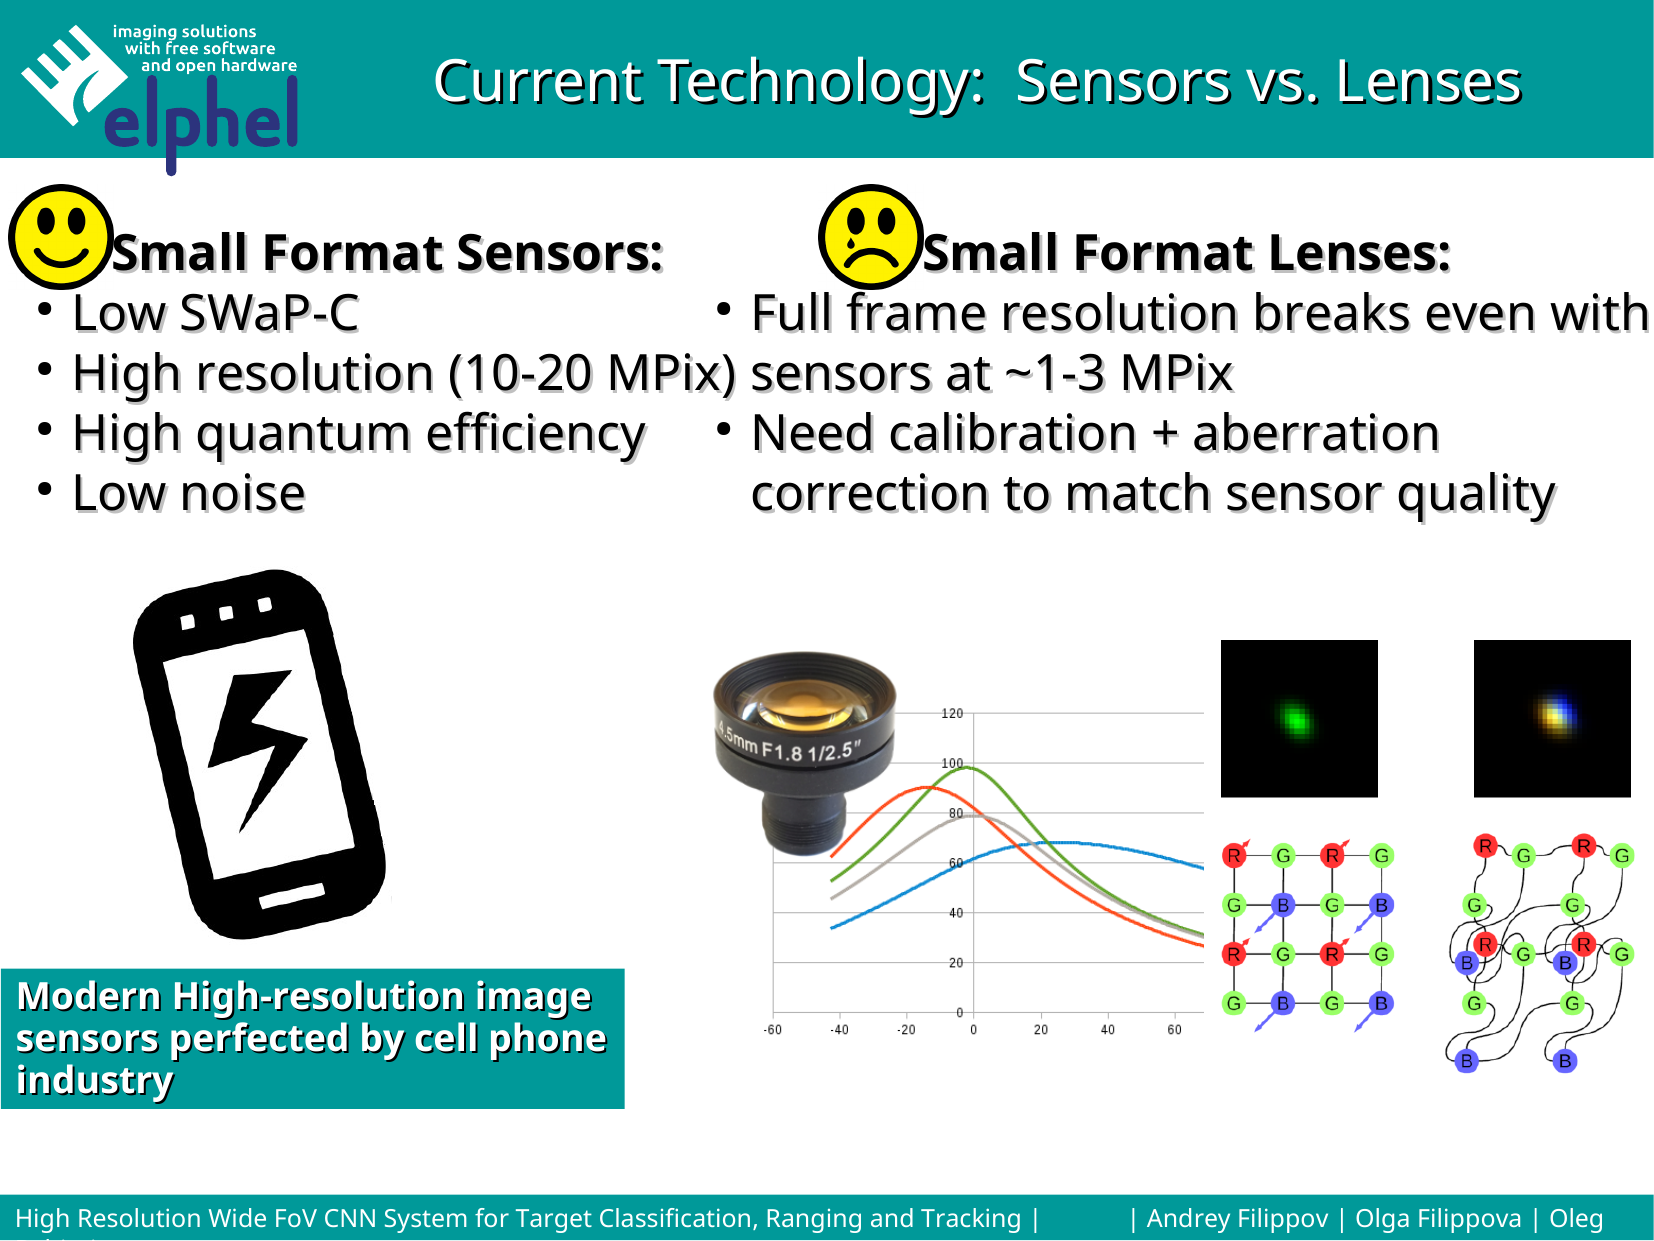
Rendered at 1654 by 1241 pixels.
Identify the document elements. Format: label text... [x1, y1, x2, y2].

title Current Technology: Sensors vs. Lenses [314, 0, 1643, 158]
picture [8, 184, 114, 290]
text_box Modern High-resolution image sensors perfected by cell phone industry [0, 968, 625, 1109]
picture [708, 632, 1654, 1085]
text_box Small Format Lenses: Full frame resolution breaks even with sensors at ~1-3 MPix Need calibration + aberration correction to match sensor quality [755, 212, 1654, 528]
text_box Small Format Sensors: Low SWaP-C High resolution (10-20 MPix) High quantum efficiency Low noise [21, 212, 755, 528]
picture [118, 538, 392, 954]
picture [818, 184, 924, 291]
